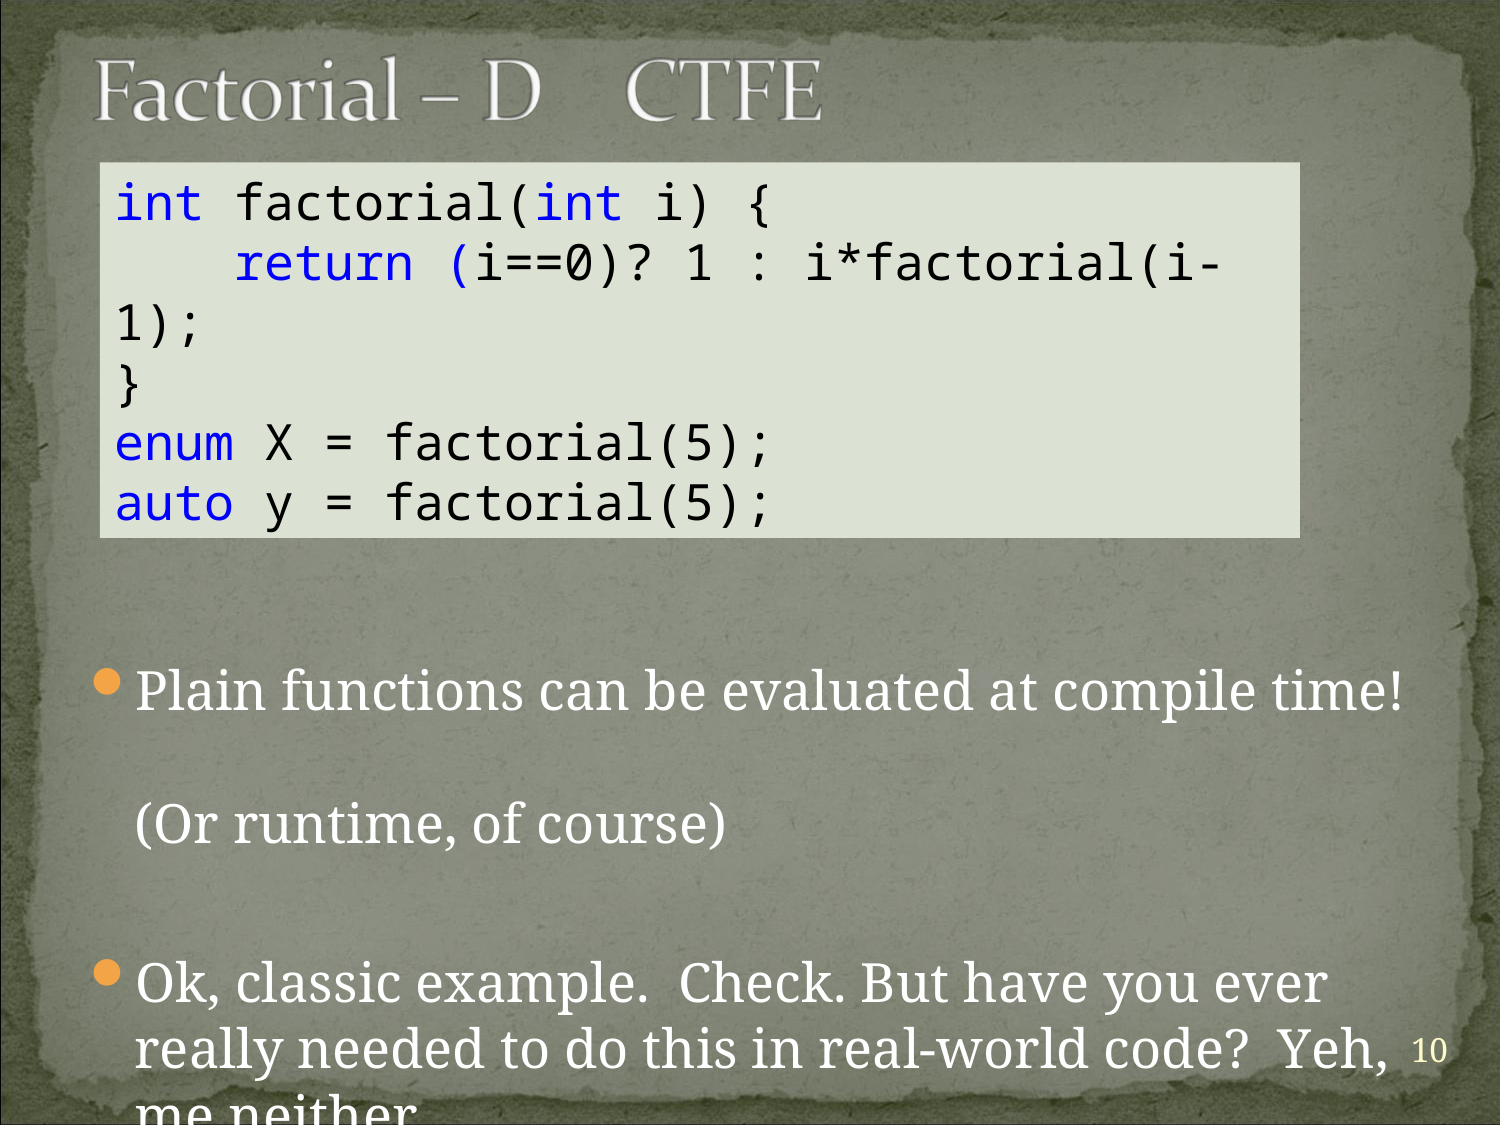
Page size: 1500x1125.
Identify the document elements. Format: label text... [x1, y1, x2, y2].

list Plain functions can be evaluated at compile time! (Or runtime, of course) Ok, classic example. Check. But have you ever really needed to do this in real-world code? Yeh, me neither. [75, 650, 1426, 1042]
text_box int factorial(int i) { return (i==0)? 1 : i*factorial(i-1); } enum X = factorial(5); auto y = factorial(5); [99, 162, 1300, 538]
picture [145, 1109, 157, 1125]
text_box 31 [1379, 1014, 1480, 1090]
picture [163, 1109, 174, 1125]
picture [339, 1109, 351, 1125]
picture [239, 1109, 252, 1125]
picture [193, 1108, 206, 1118]
picture [0, 0, 1500, 1125]
text_box [35, 10, 1427, 152]
picture [371, 1108, 384, 1118]
picture [271, 1108, 284, 1118]
